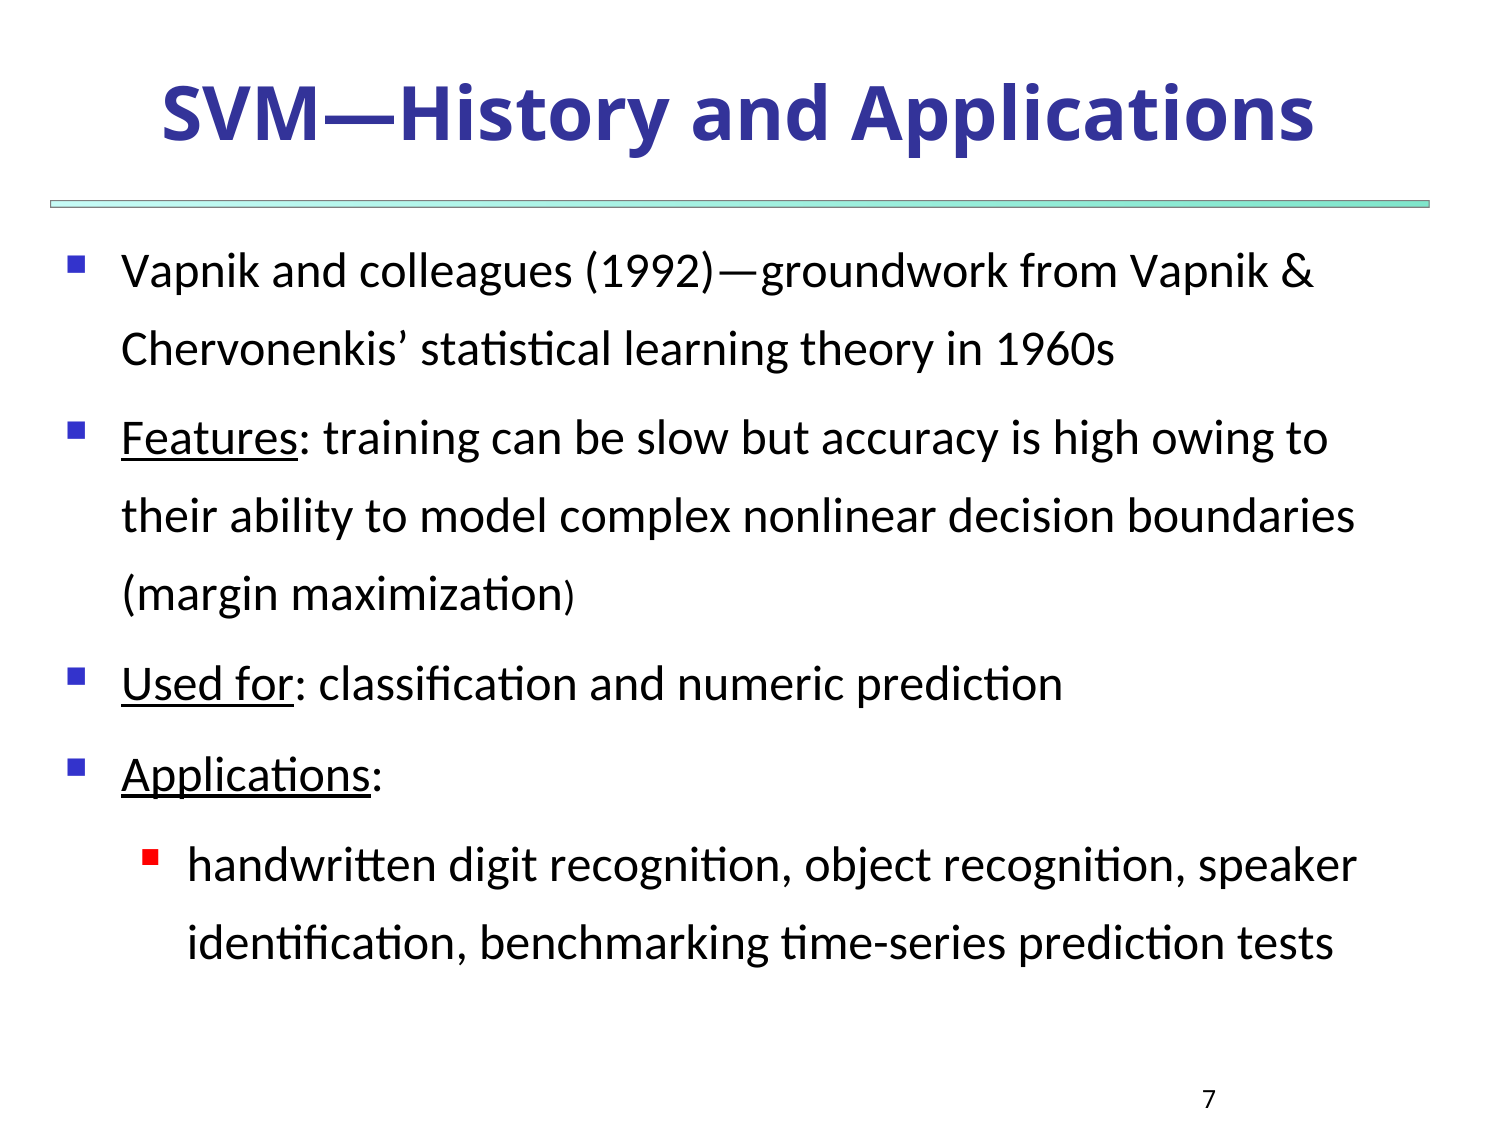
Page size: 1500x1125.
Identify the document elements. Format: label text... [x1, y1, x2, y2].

text_box <number> [1187, 1062, 1500, 1125]
title SVM—History and Applications [50, 57, 1429, 163]
list Vapnik and colleagues (1992)—groundwork from Vapnik & Chervonenkis’ statistical learning theory in 1960s Features: training can be slow but accuracy is high owing to their ability to model complex nonlinear decision boundaries (margin maximization) Used for: classification and numeric prediction Applications: handwritten digit recognition, object recognition, speaker identification, benchmarking time-series prediction tests [49, 212, 1425, 1115]
